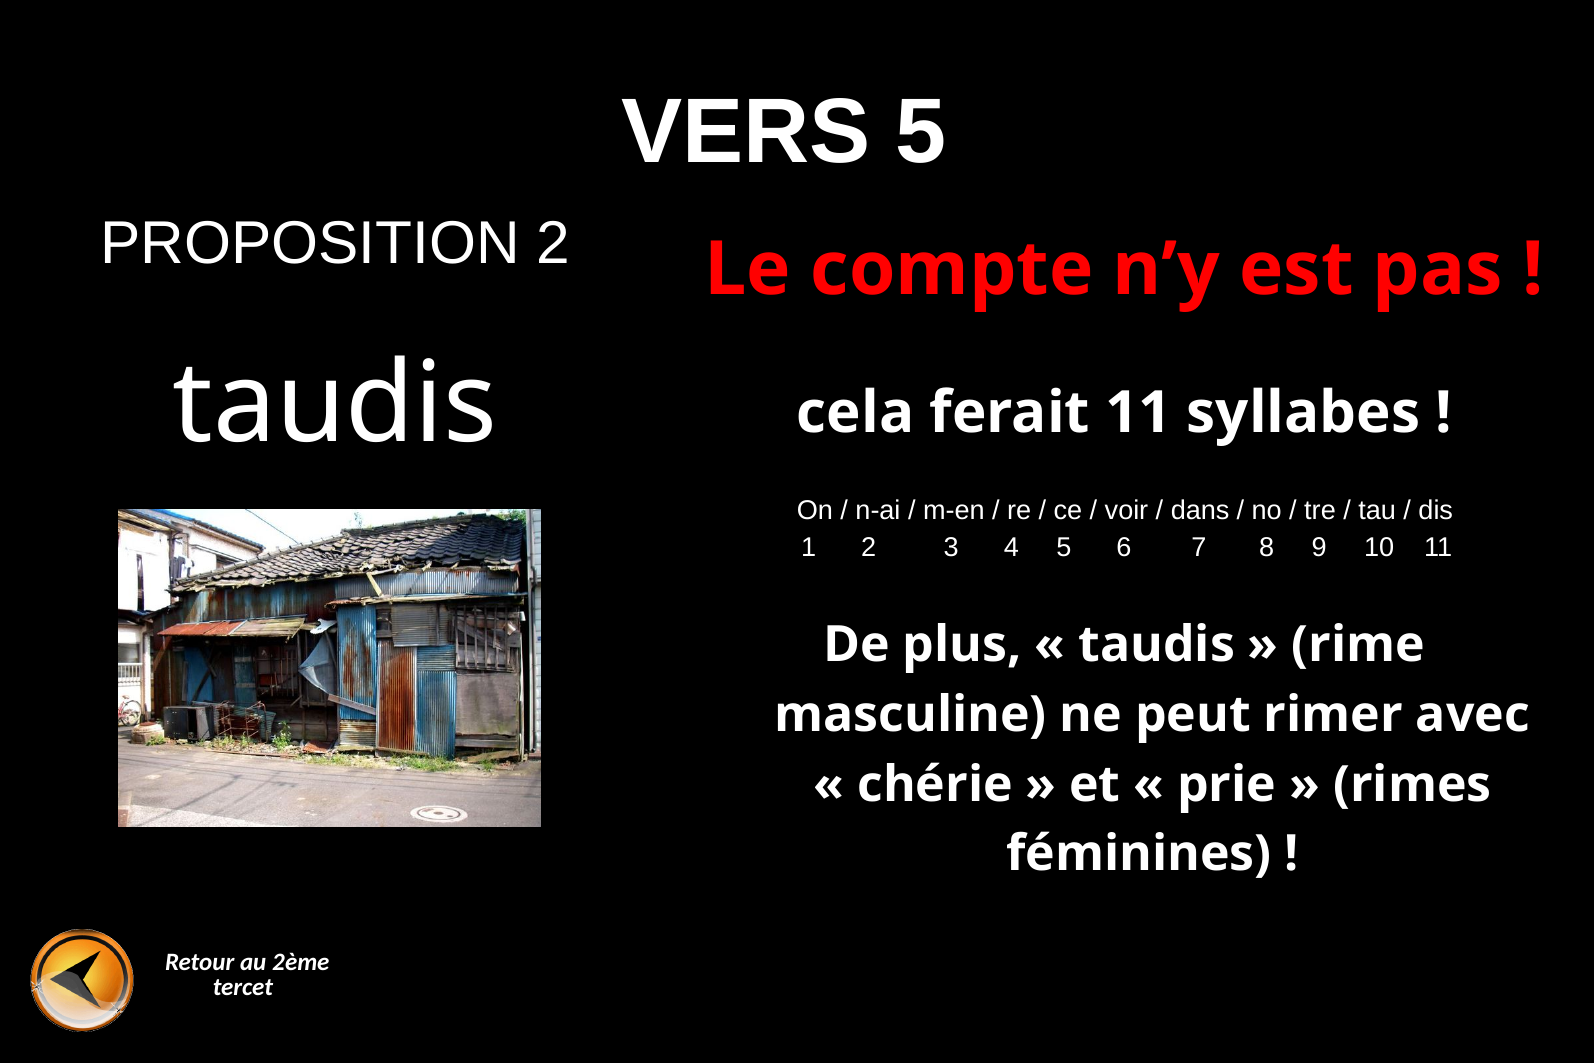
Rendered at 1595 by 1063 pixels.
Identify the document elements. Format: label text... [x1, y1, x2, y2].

picture [29, 927, 135, 1034]
text_box Retour au 2ème tercet [135, 944, 355, 1010]
list PROPOSITION 2 taudis [0, 118, 655, 821]
list Le compte n’y est pas ! cela ferait 11 syllabes ! On / n-ai / m-en / re / ce / voir / dans / no / tre / tau / dis 1 2 3 4 5 6 7 8 9 10 11 De plus, « taudis » (rime masculine) ne peut rimer avec « chérie » et « prie » (rimes féminines) ! [683, 207, 1566, 997]
title VERS 5 [79, 42, 1515, 220]
picture [118, 509, 541, 827]
